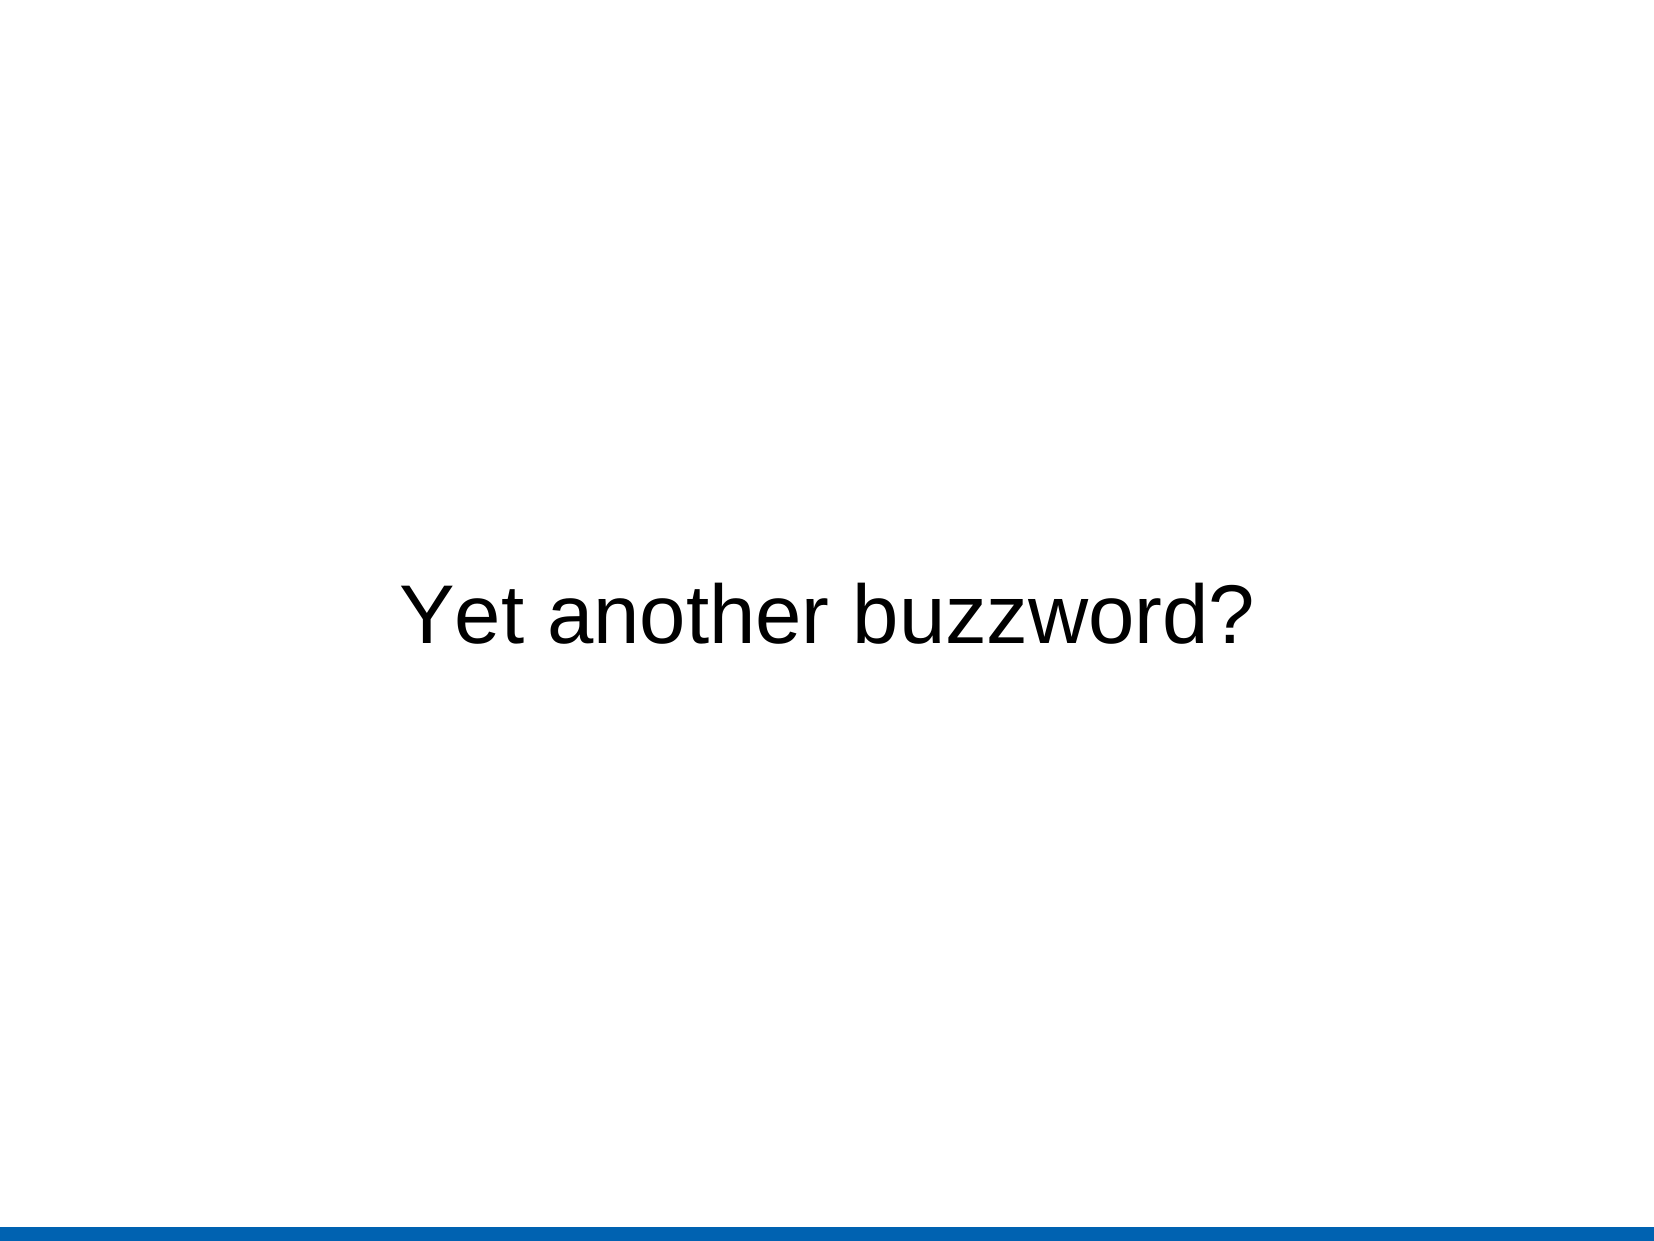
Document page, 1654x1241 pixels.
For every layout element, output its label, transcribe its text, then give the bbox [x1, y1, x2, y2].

subtitle Yet another buzzword? [121, 110, 1534, 1119]
